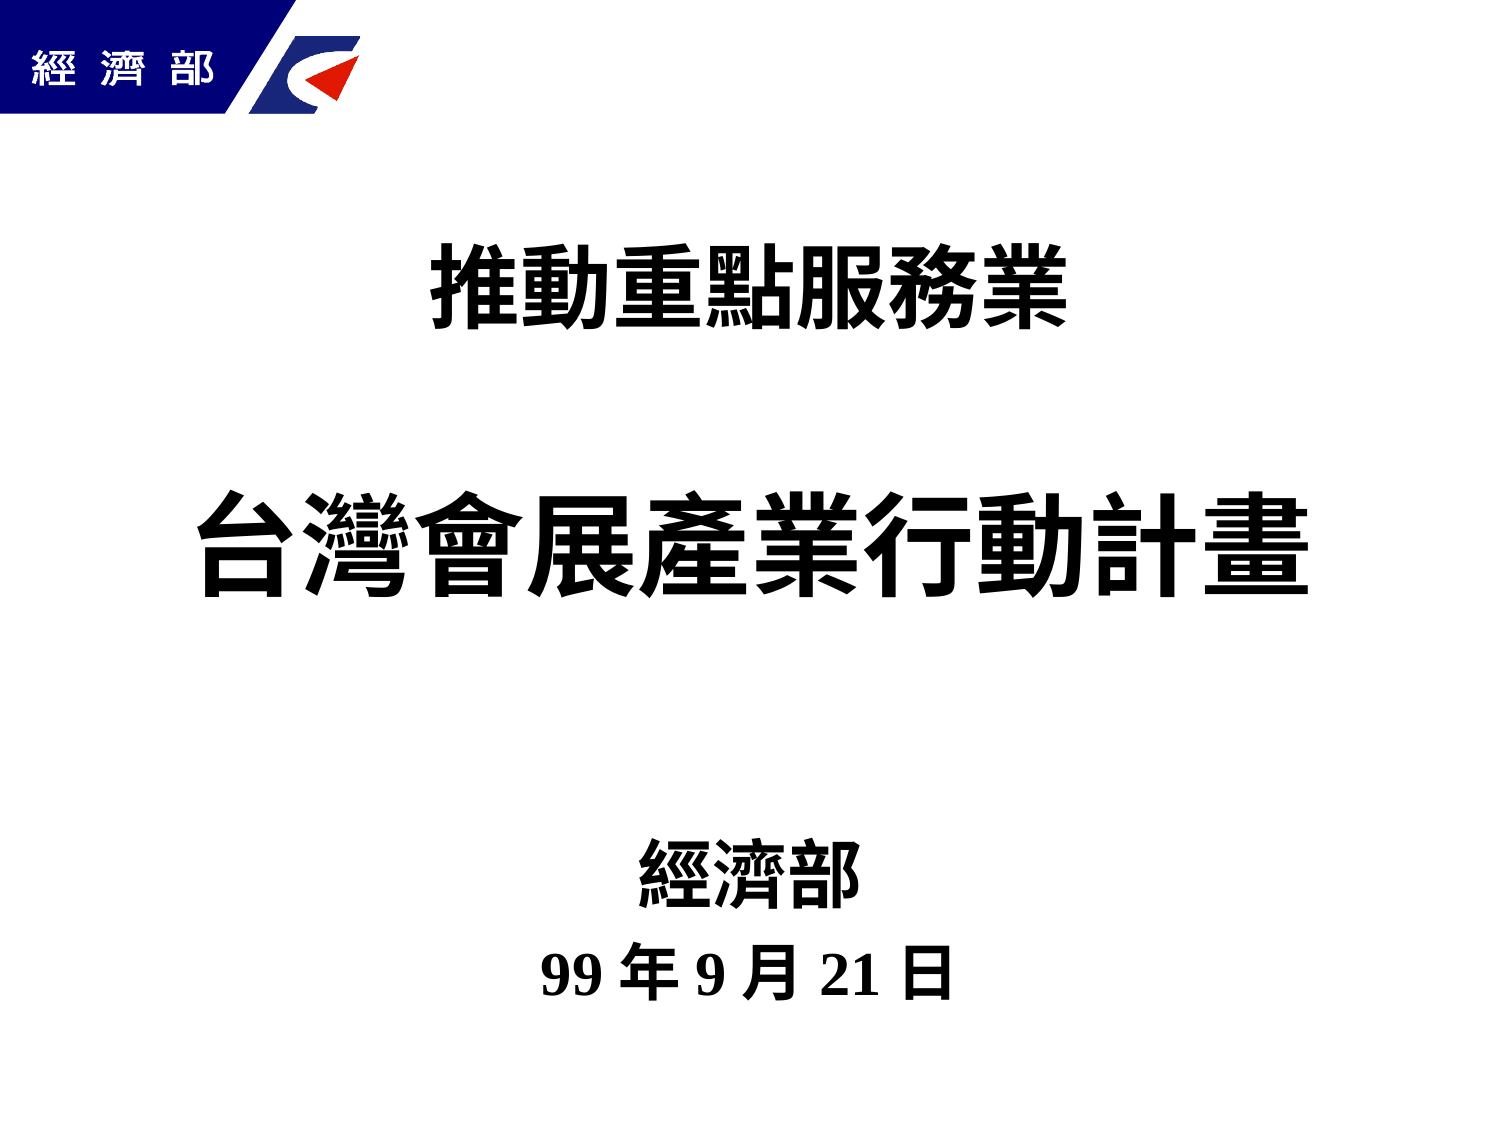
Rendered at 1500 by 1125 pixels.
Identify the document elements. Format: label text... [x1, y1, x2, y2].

title 推動重點服務業 台灣會展產業行動計畫 [112, 222, 1388, 546]
subtitle 經濟部 99年9月21日 [225, 820, 1276, 1053]
